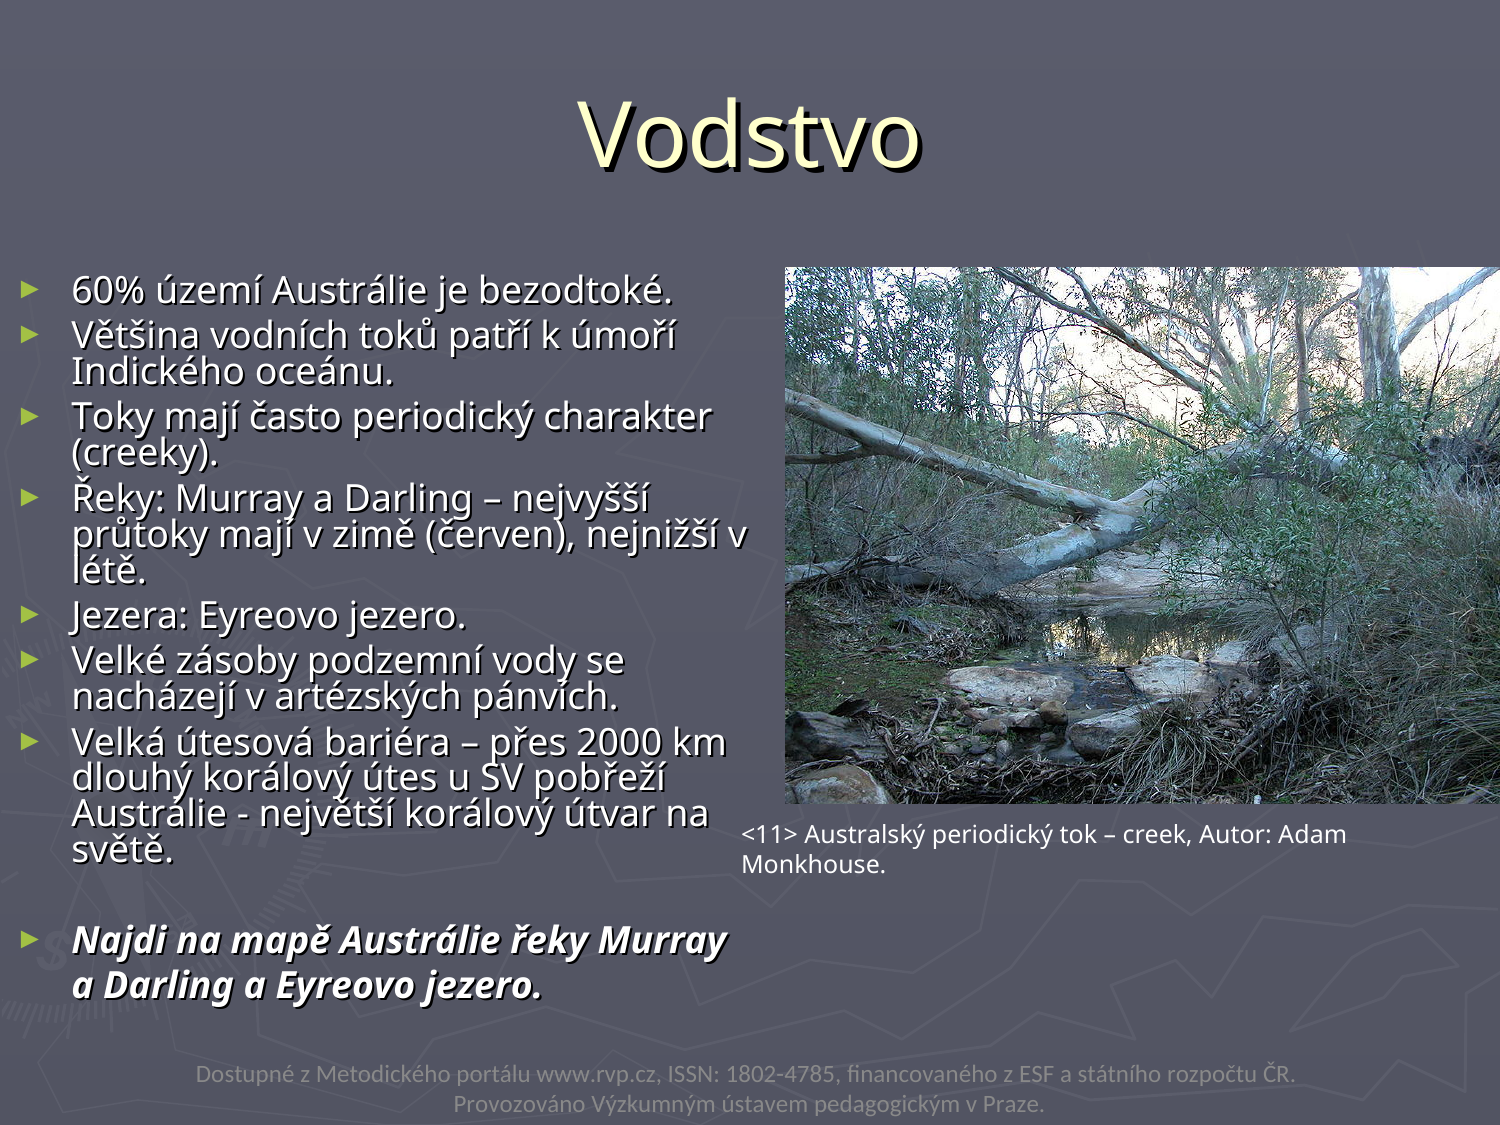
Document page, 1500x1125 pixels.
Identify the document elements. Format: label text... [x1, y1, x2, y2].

text_box Dostupné z Metodického portálu www.rvp.cz, ISSN: 1802-4785, financovaného z ESF a státního rozpočtu ČR. Provozováno Výzkumným ústavem pedagogickým v Praze. [0, 1049, 1500, 1125]
list 60% území Austrálie je bezodtoké. Většina vodních toků patří k úmoří Indického oceánu. Toky mají často periodický charakter (creeky). Řeky: Murray a Darling – nejvyšší průtoky mají v zimě (červen), nejnižší v létě. Jezera: Eyreovo jezero. Velké zásoby podzemní vody se nacházejí v artézských pánvích. Velká útesová bariéra – přes 2000 km dlouhý korálový útes u SV pobřeží Austrálie - největší korálový útvar na světě. Najdi na mapě Austrálie řeky Murray a Darling a Eyreovo jezero. [0, 267, 784, 1047]
text_box <11> Australský periodický tok – creek, Autor: Adam Monkhouse. [726, 810, 1500, 886]
picture [785, 267, 1500, 804]
title Vodstvo [49, 37, 1451, 225]
